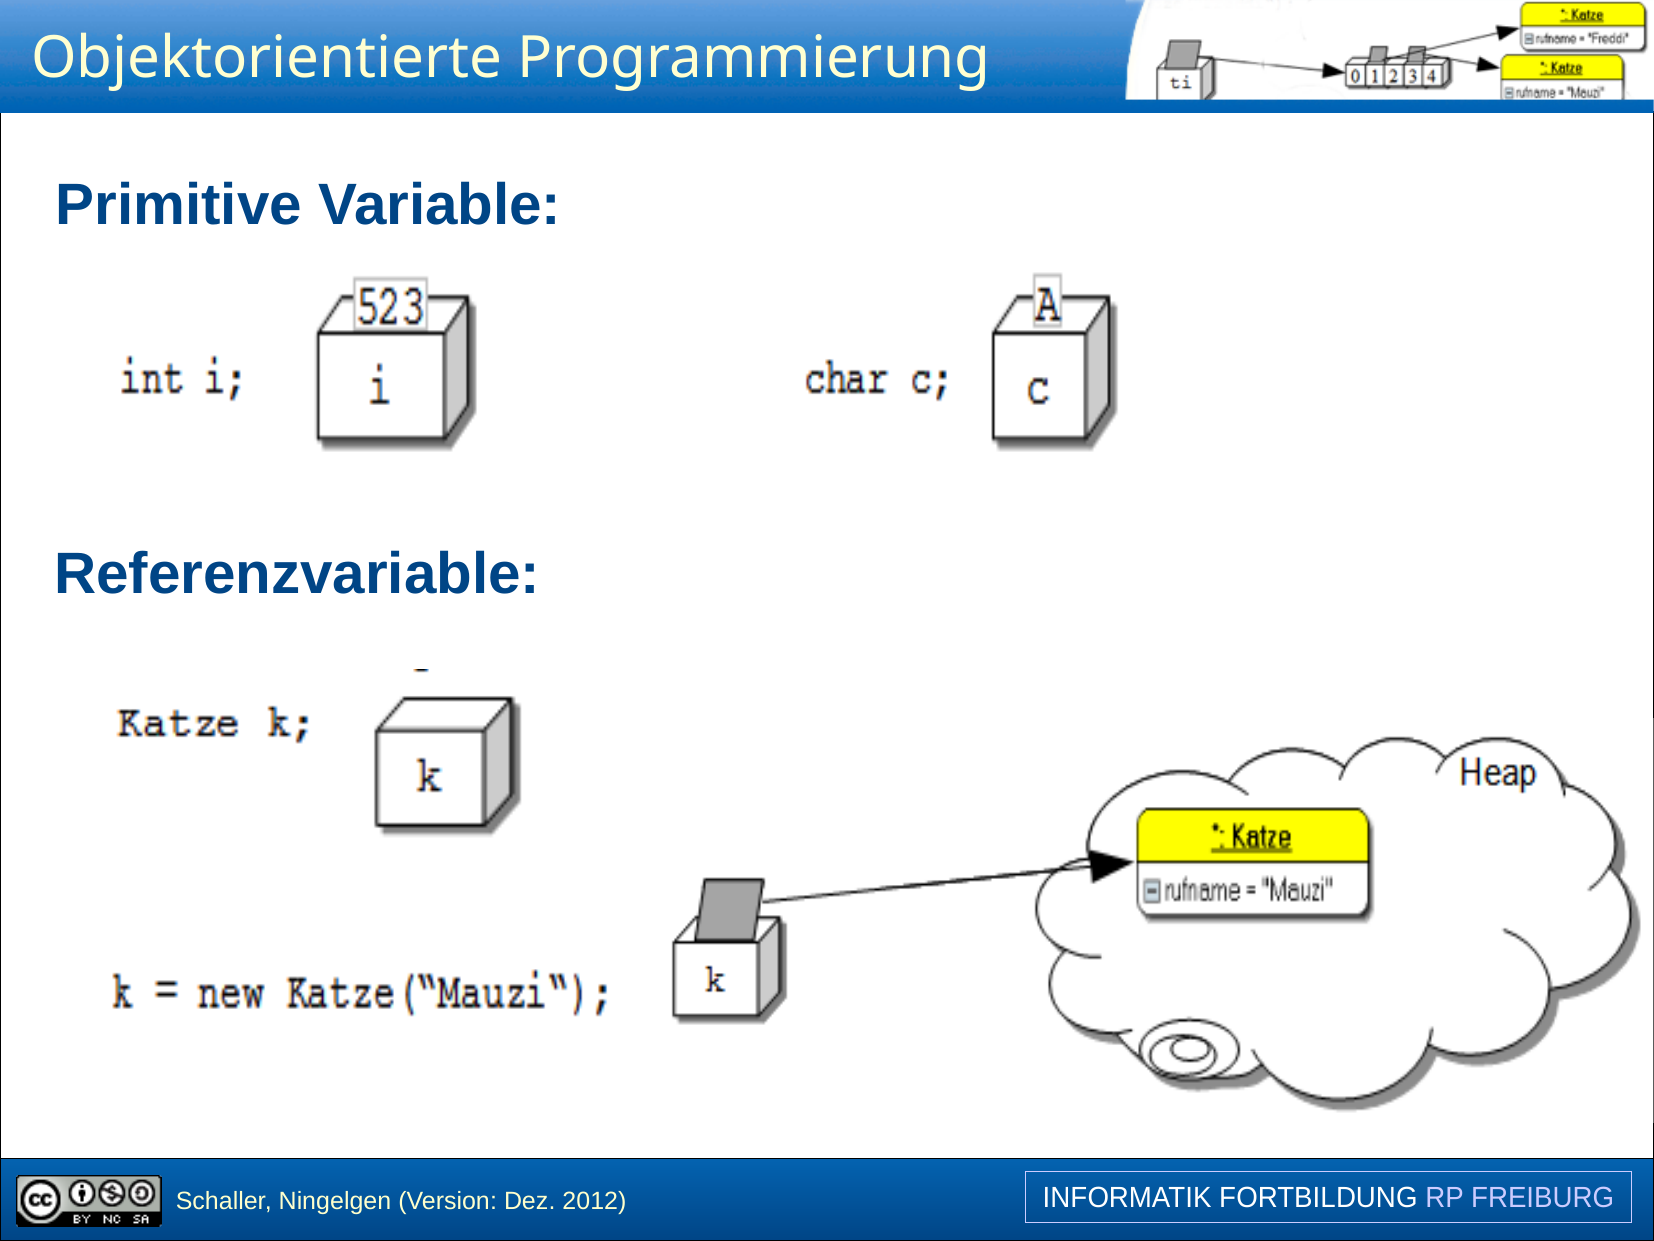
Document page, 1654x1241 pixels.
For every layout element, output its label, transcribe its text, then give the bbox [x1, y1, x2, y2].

title Objektorientierte Programmierung [31, 16, 1151, 94]
picture [651, 718, 1654, 1123]
picture [16, 1175, 162, 1227]
text_box Primitive Variable: [40, 164, 577, 246]
picture [0, 0, 1654, 113]
picture [90, 669, 569, 854]
picture [96, 235, 1176, 499]
picture [94, 942, 617, 1035]
text_box Referenzvariable: [39, 533, 556, 615]
